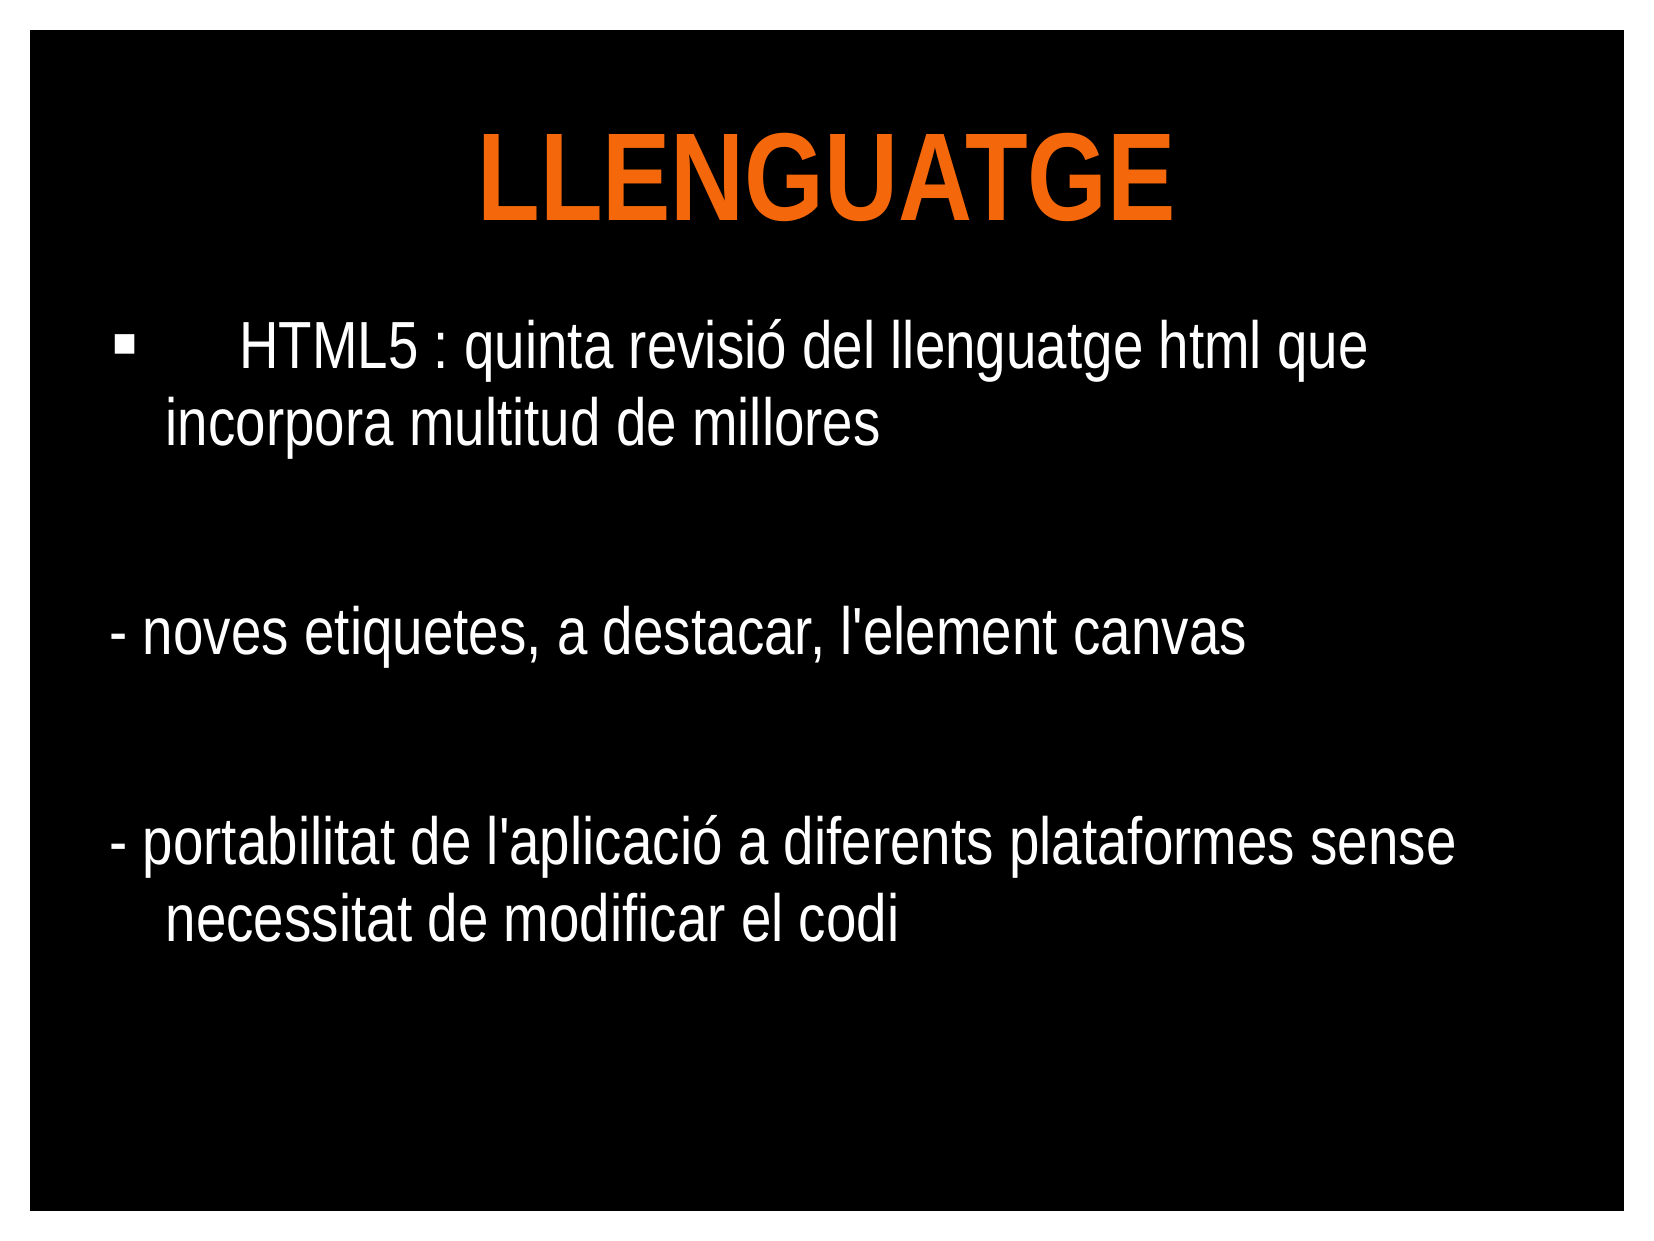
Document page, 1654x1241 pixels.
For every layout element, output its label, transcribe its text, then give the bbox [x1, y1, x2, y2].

title LLENGUATGE [109, 76, 1545, 274]
list  HTML5 : quinta revisió del llenguatge html que incorpora multitud de millores - noves etiquetes, a destacar, l'element canvas - portabilitat de l'aplicació a diferents plataformes sense necessitat de modificar el codi [109, 305, 1545, 1086]
